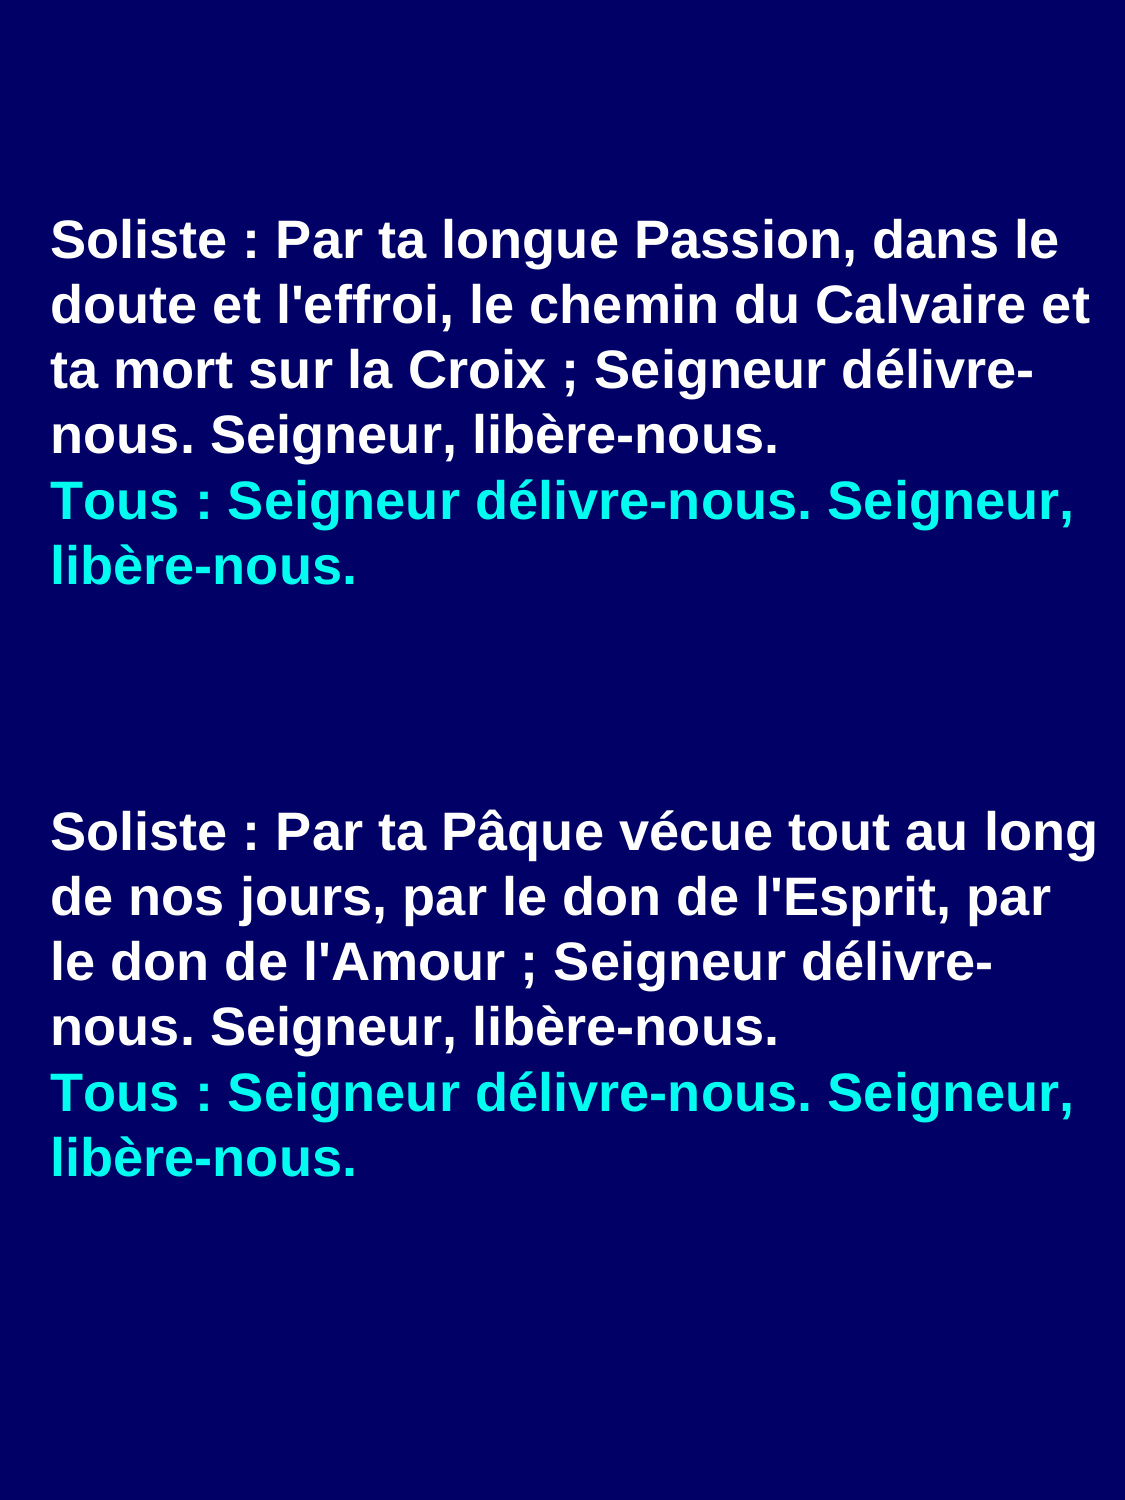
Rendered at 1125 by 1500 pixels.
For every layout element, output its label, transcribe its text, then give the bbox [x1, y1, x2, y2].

text_box Soliste : Par ta longue Passion, dans le doute et l'effroi, le chemin du Calvaire et ta mort sur la Croix ; Seigneur délivre-nous. Seigneur, libère-nous. Tous : Seigneur délivre-nous. Seigneur, libère-nous. Soliste : Par ta Pâque vécue tout au long de nos jours, par le don de l'Esprit, par le don de l'Amour ; Seigneur délivre-nous. Seigneur, libère-nous. Tous : Seigneur délivre-nous. Seigneur, libère-nous. [35, 63, 1125, 1441]
